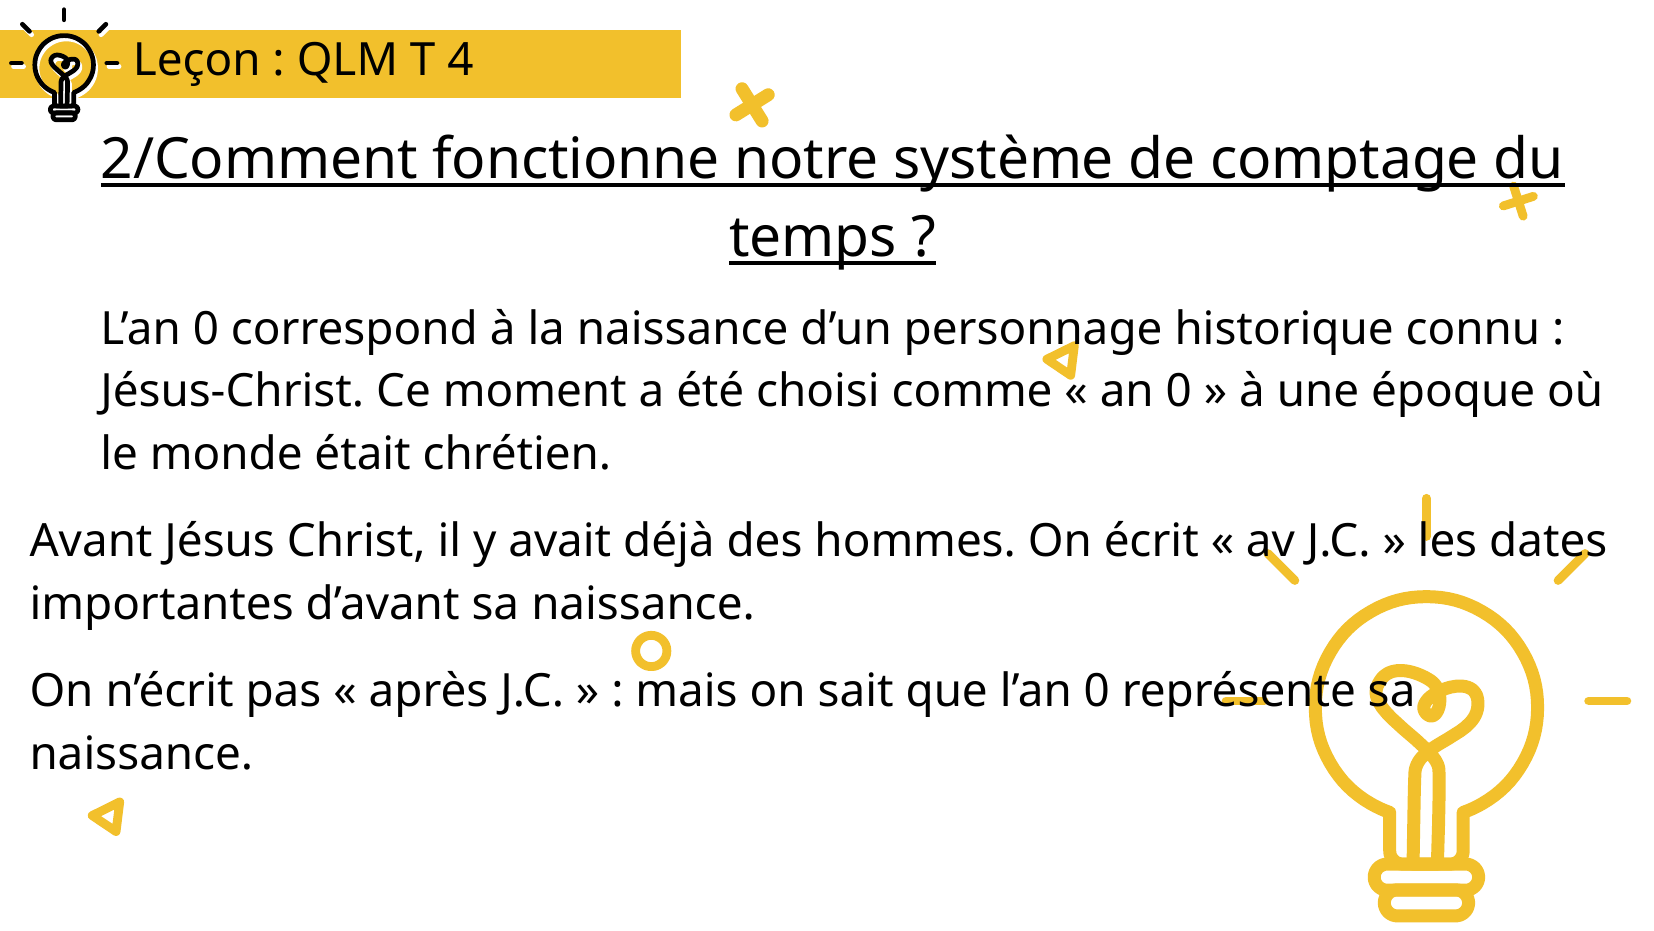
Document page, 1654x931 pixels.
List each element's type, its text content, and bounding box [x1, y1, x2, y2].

subtitle Leçon : QLM T 4 [132, 17, 677, 97]
list L’an 0 correspond à la naissance d’un personnage historique connu : Jésus-Christ. Ce moment a été choisi comme « an 0 » à une époque où le monde était chrétien. Avant Jésus Christ, il y avait déjà des hommes. On écrit « av J.C. » les dates importantes d’avant sa naissance. On n’écrit pas « après J.C. » : mais on sait que l’an 0 représente sa naissance. [29, 295, 1625, 827]
title 2/Comment fonctionne notre système de comptage du temps ? [88, 118, 1577, 274]
